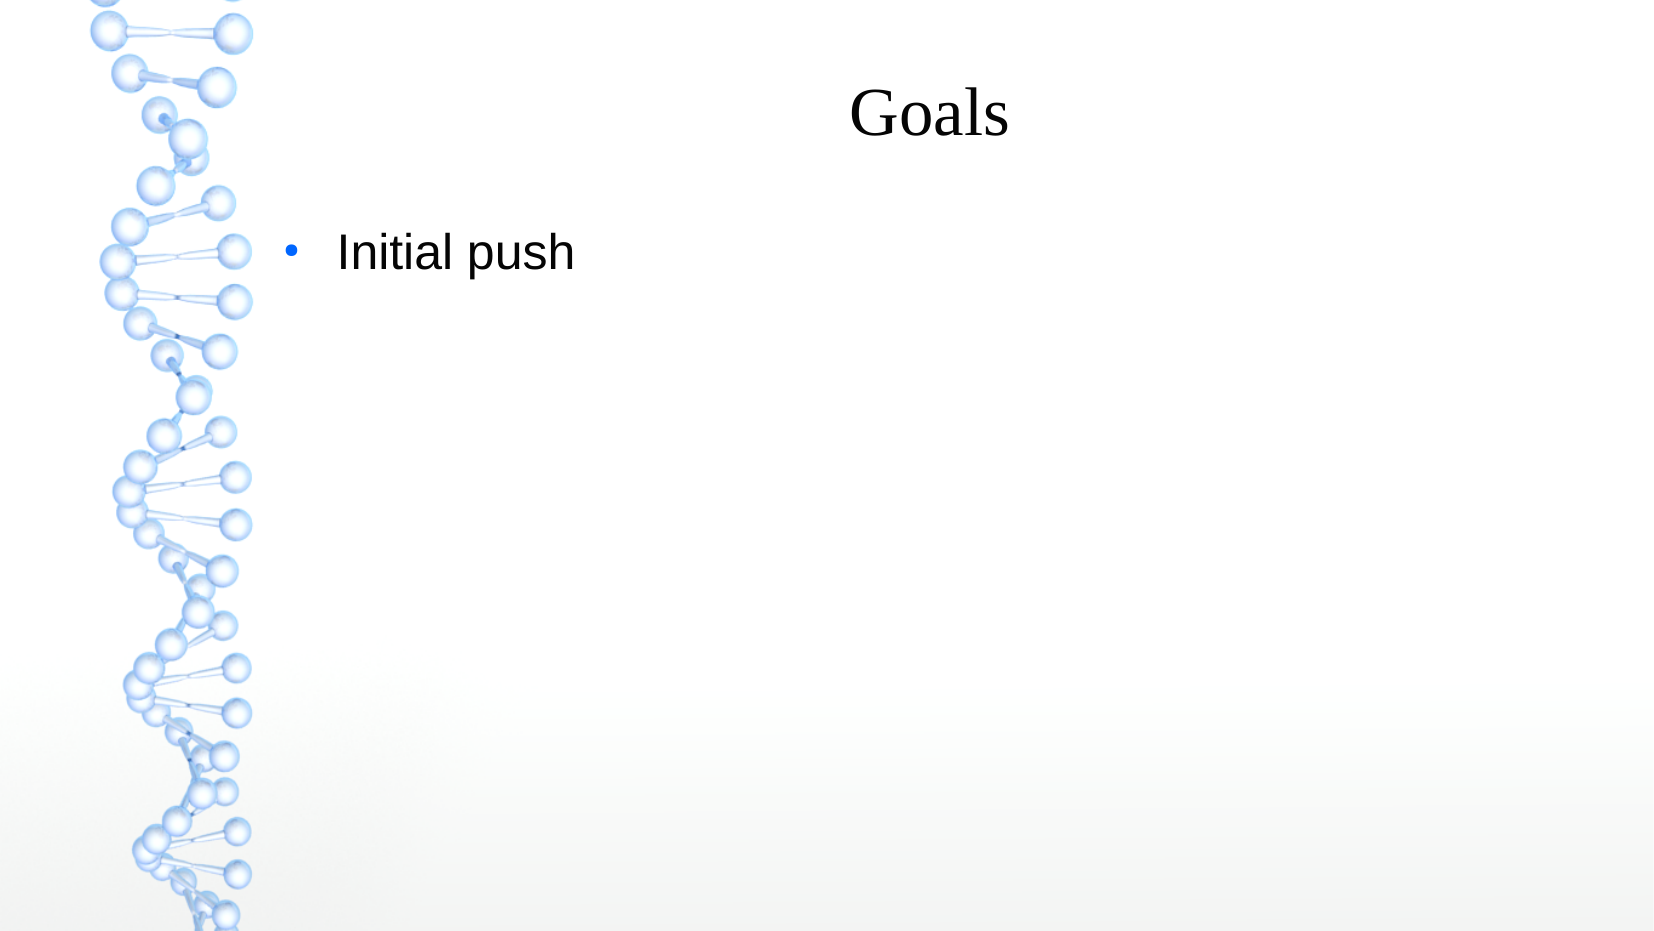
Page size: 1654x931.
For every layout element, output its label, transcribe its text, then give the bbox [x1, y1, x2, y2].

title Goals [265, 35, 1595, 189]
list Initial push [265, 224, 1595, 764]
picture [0, 0, 1654, 931]
